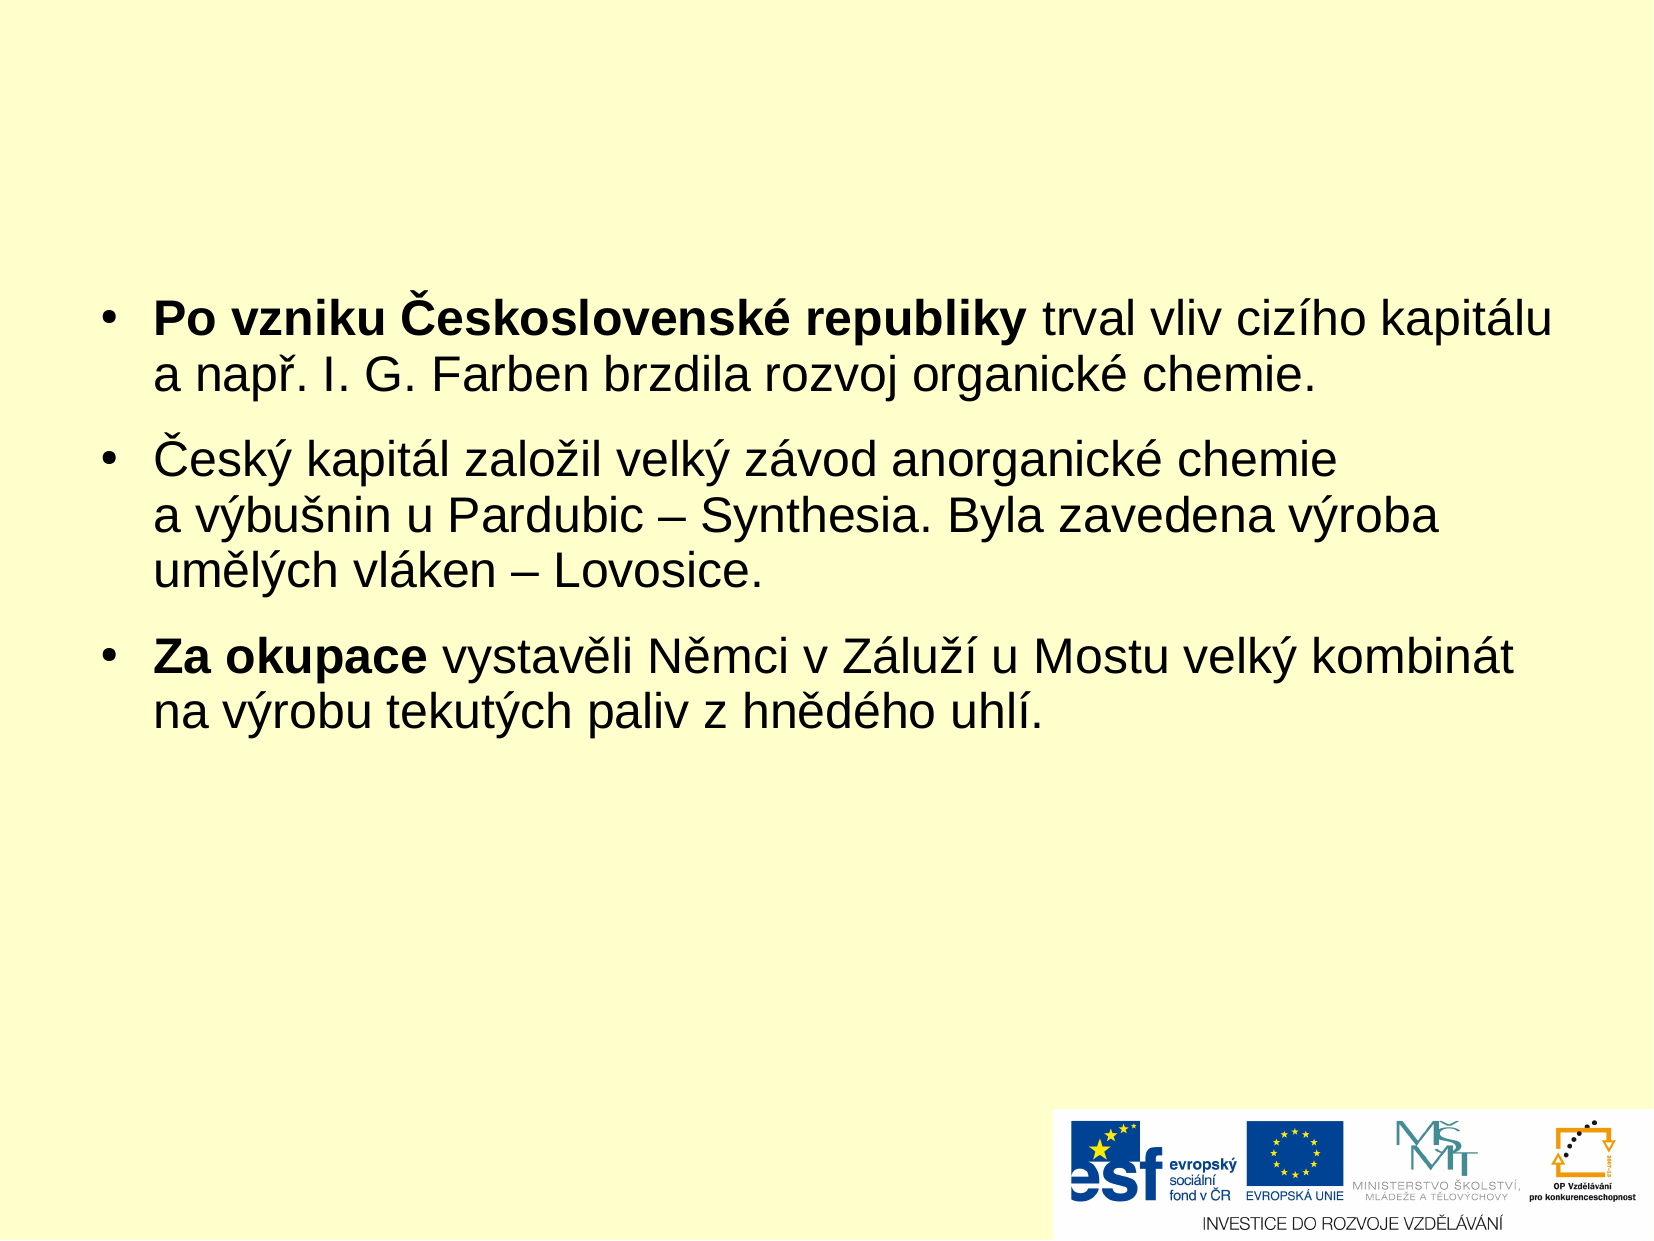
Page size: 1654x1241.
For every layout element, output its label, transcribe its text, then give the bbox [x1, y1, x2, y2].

picture [1053, 1109, 1654, 1241]
list Po vzniku Československé republiky trval vliv cizího kapitálu a např. I. G. Farben brzdila rozvoj organické chemie. Český kapitál založil velký závod anorganické chemie a výbušnin u Pardubic – Synthesia. Byla zavedena výroba umělých vláken – Lovosice. Za okupace vystavěli Němci v Záluží u Mostu velký kombinát na výrobu tekutých paliv z hnědého uhlí. [82, 290, 1571, 1109]
